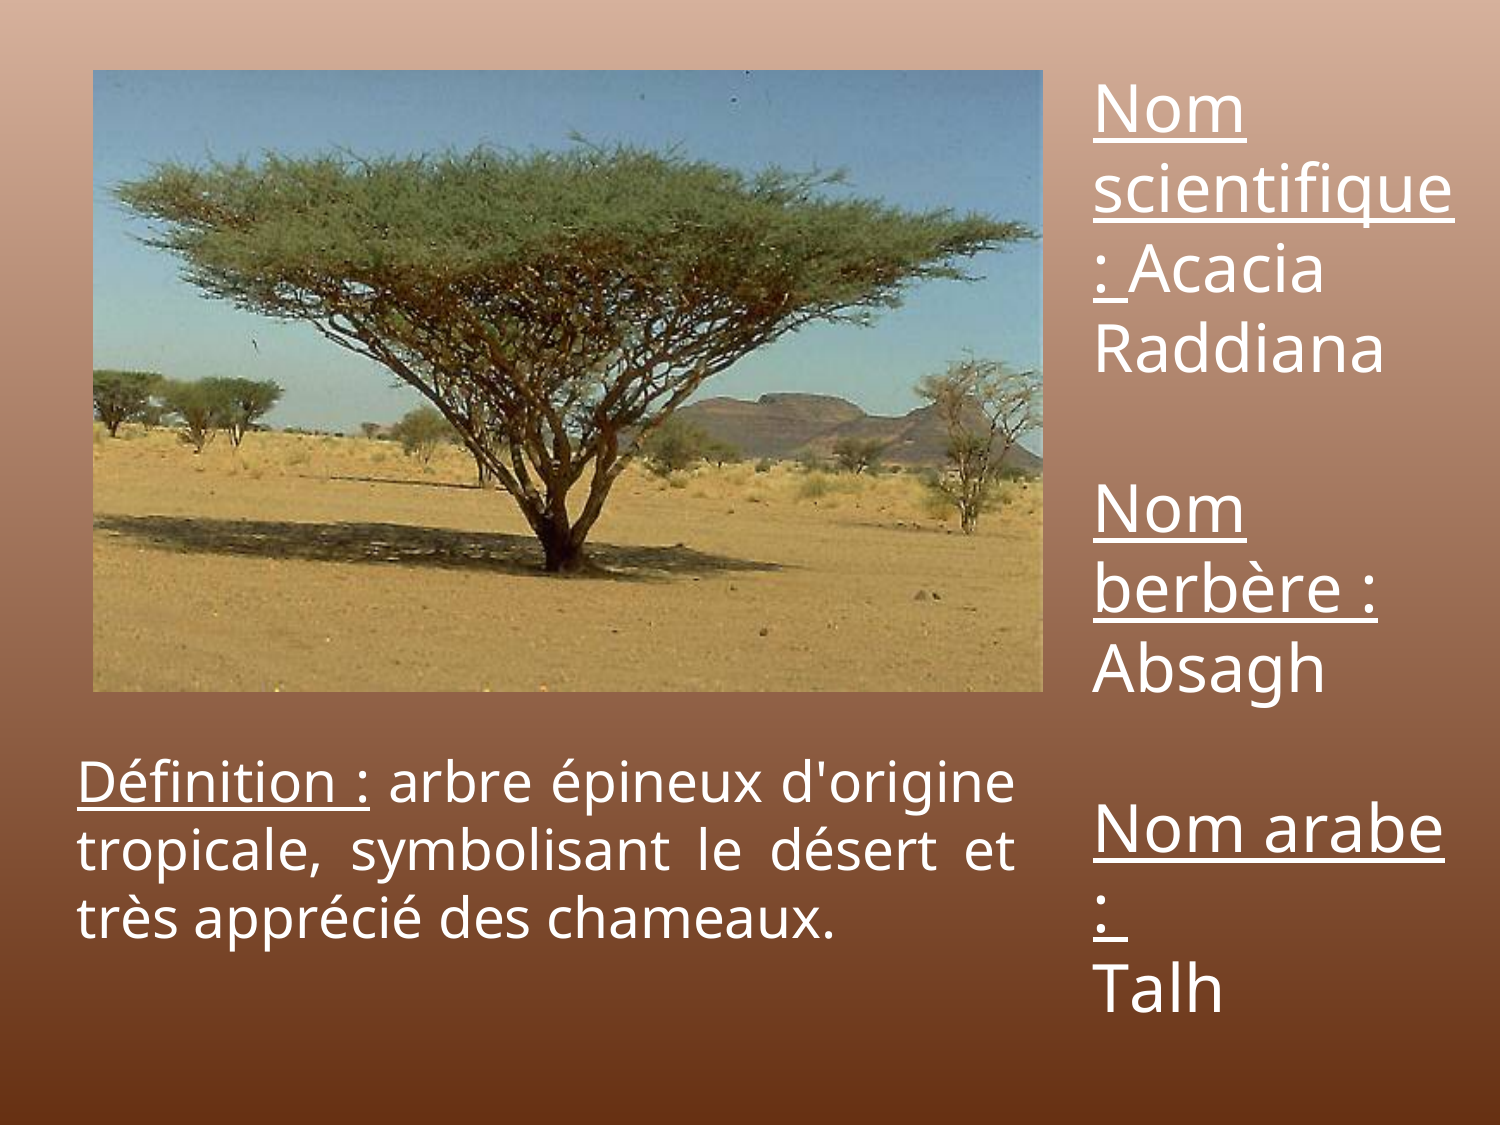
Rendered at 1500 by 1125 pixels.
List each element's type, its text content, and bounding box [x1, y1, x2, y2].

text_box Nom scientifique : Acacia Raddiana Nom berbère : Absagh Nom arabe : Talh [1078, 58, 1477, 1034]
picture [93, 70, 1043, 692]
list Définition : arbre épineux d'origine tropicale, symbolisant le désert et très apprécié des chameaux. [23, 738, 1032, 1020]
